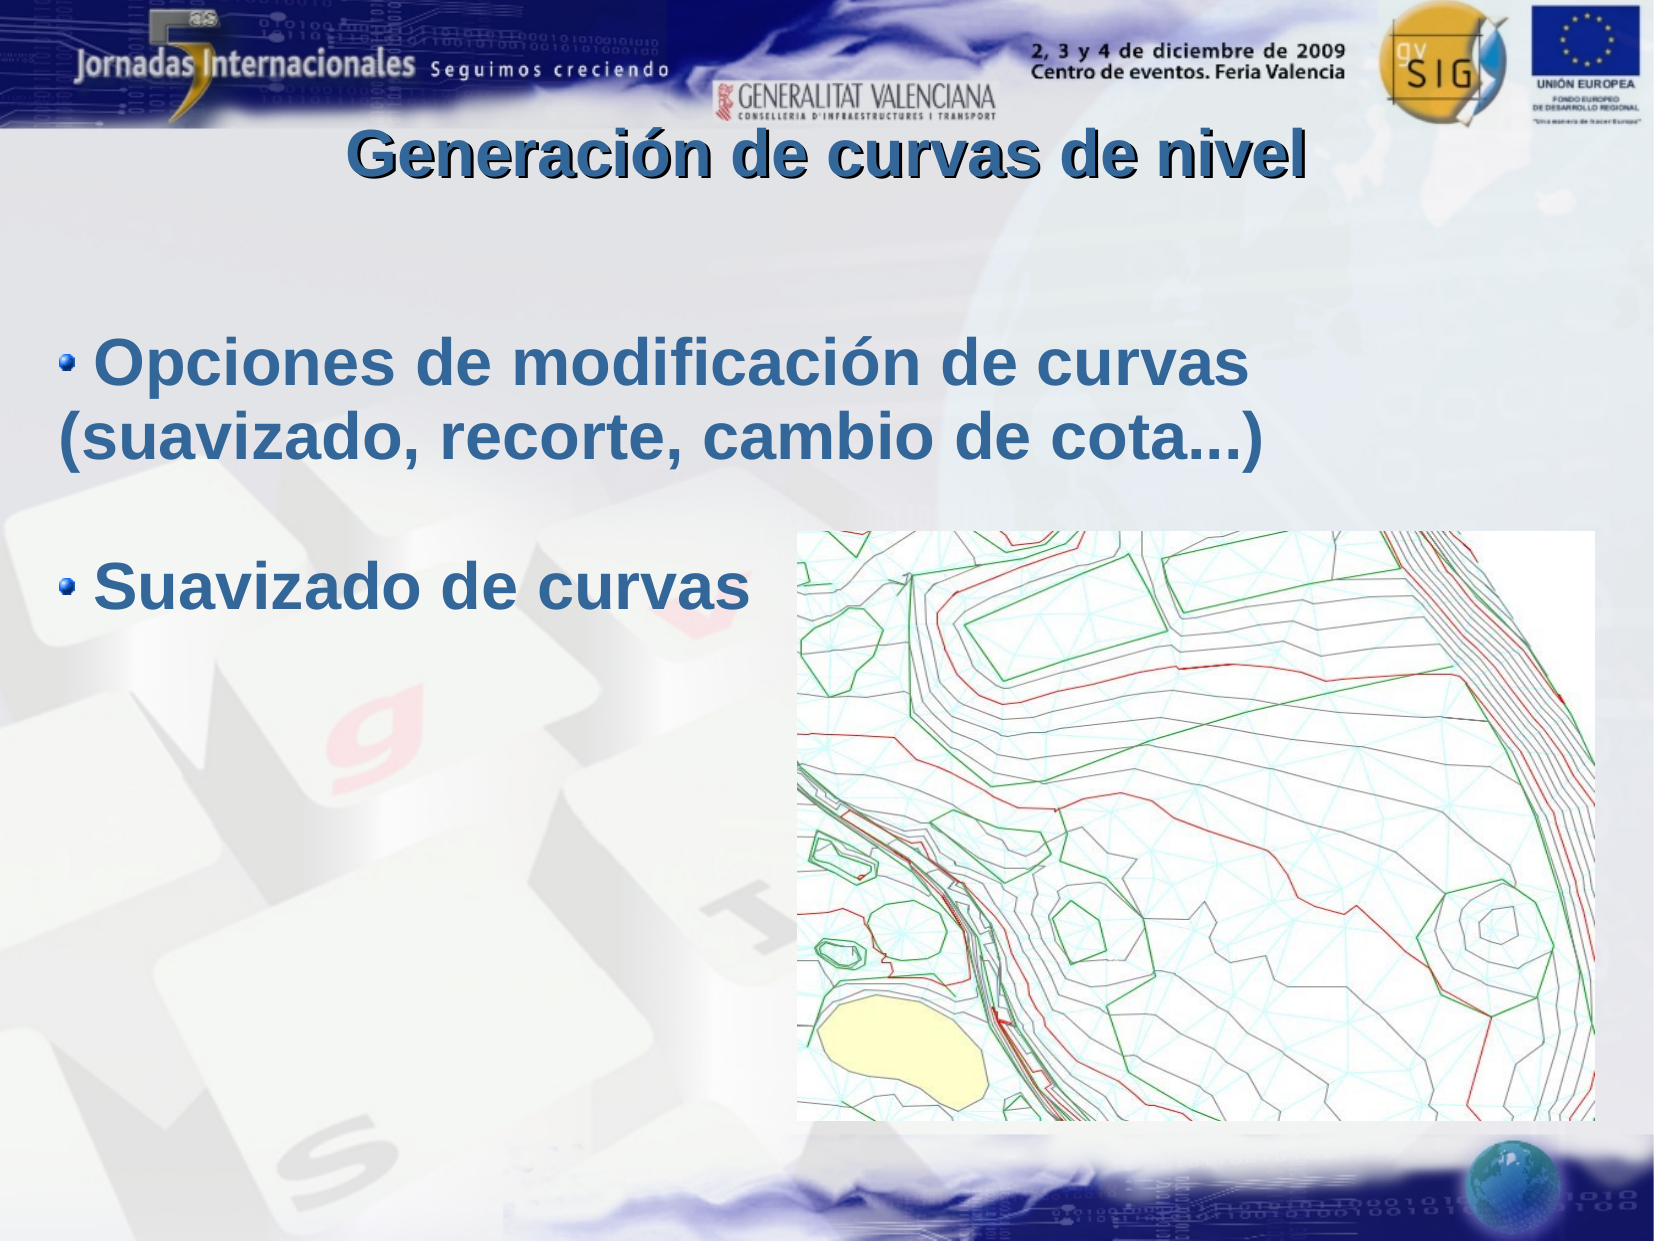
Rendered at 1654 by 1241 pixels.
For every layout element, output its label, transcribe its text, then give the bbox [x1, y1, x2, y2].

title Generación de curvas de nivel [82, 56, 1571, 250]
picture [0, 0, 1654, 1241]
subtitle Opciones de modificación de curvas (suavizado, recorte, cambio de cota...) Suavizado de curvas [59, 324, 1571, 774]
